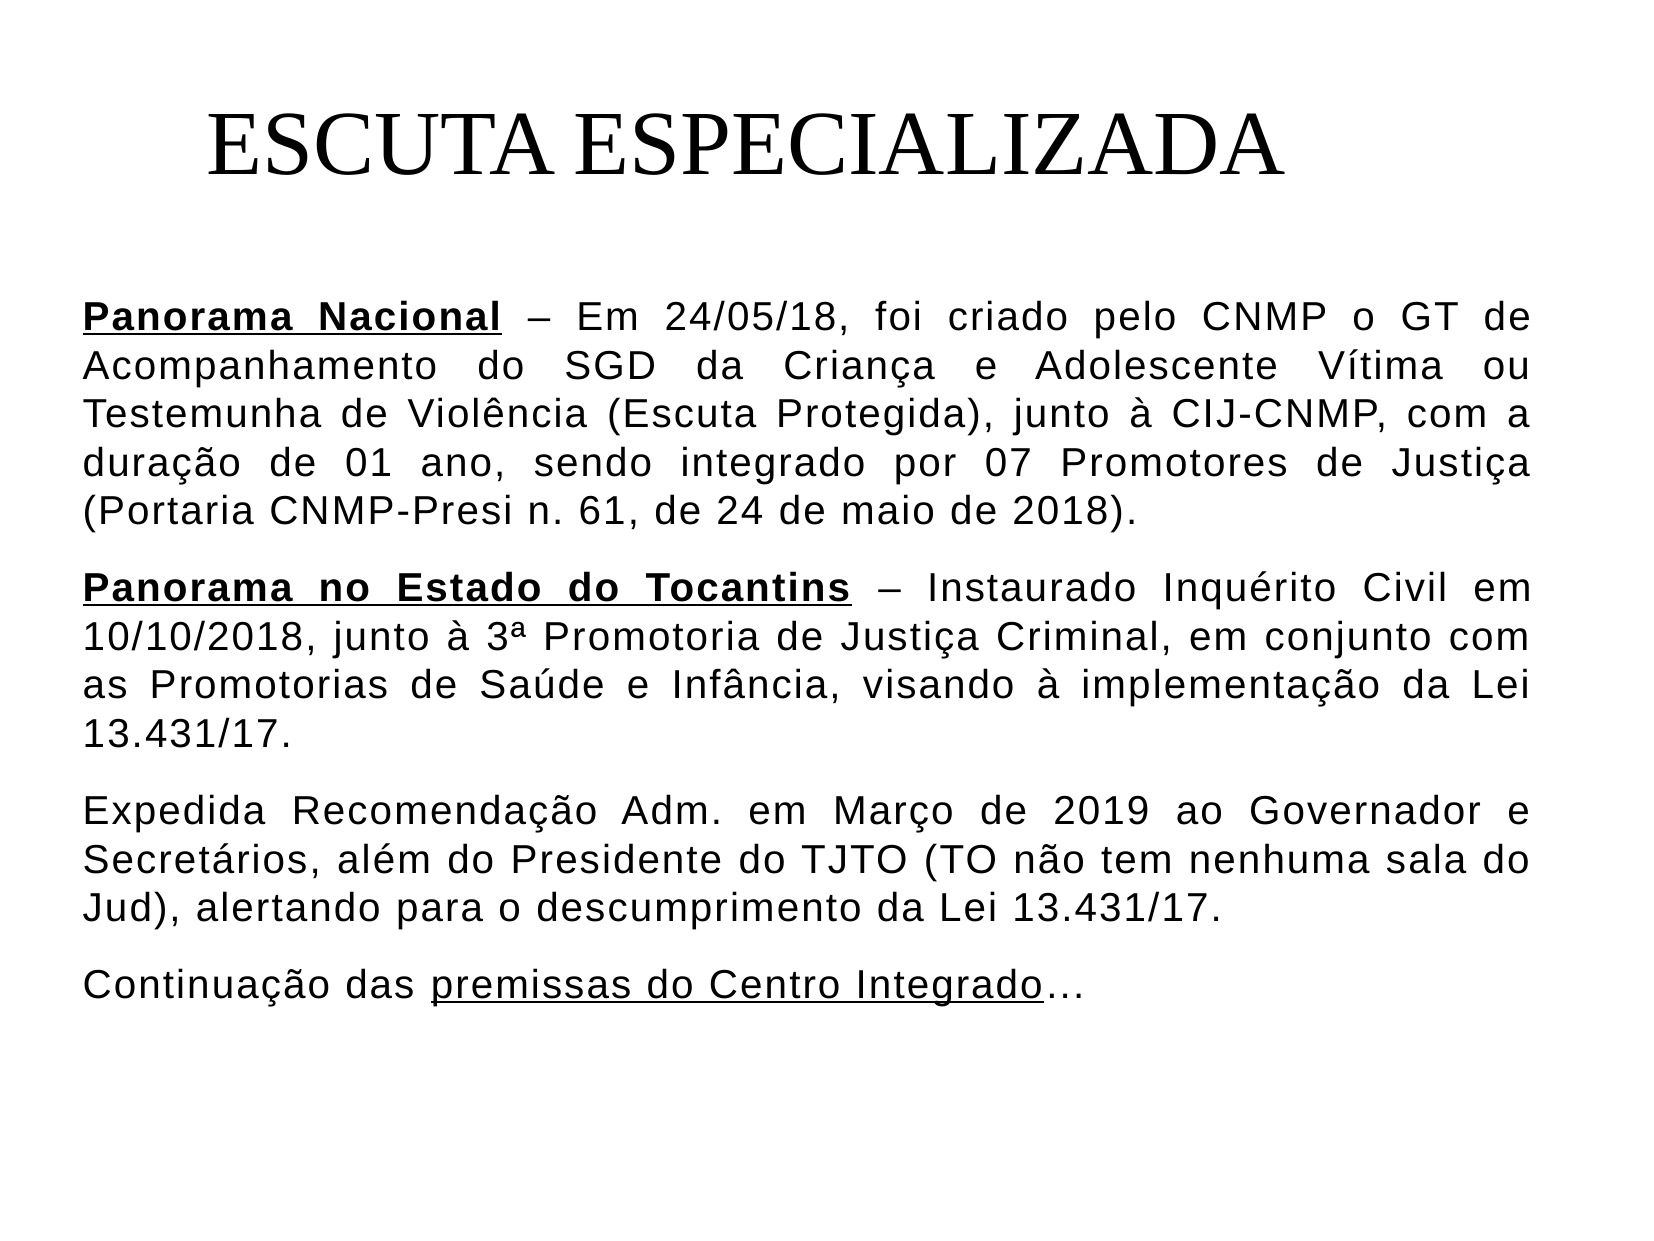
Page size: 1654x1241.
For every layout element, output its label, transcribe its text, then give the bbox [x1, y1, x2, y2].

title ESCUTA ESPECIALIZADA [82, 47, 1412, 229]
list Panorama Nacional – Em 24/05/18, foi criado pelo CNMP o GT de Acompanhamento do SGD da Criança e Adolescente Vítima ou Testemunha de Violência (Escuta Protegida), junto à CIJ-CNMP, com a duração de 01 ano, sendo integrado por 07 Promotores de Justiça (Portaria CNMP-Presi n. 61, de 24 de maio de 2018). Panorama no Estado do Tocantins – Instaurado Inquérito Civil em 10/10/2018, junto à 3ª Promotoria de Justiça Criminal, em conjunto com as Promotorias de Saúde e Infância, visando à implementação da Lei 13.431/17. Expedida Recomendação Adm. em Março de 2019 ao Governador e Secretários, além do Presidente do TJTO (TO não tem nenhuma sala do Jud), alertando para o descumprimento da Lei 13.431/17. Continuação das premissas do Centro Integrado... [82, 290, 1571, 1010]
